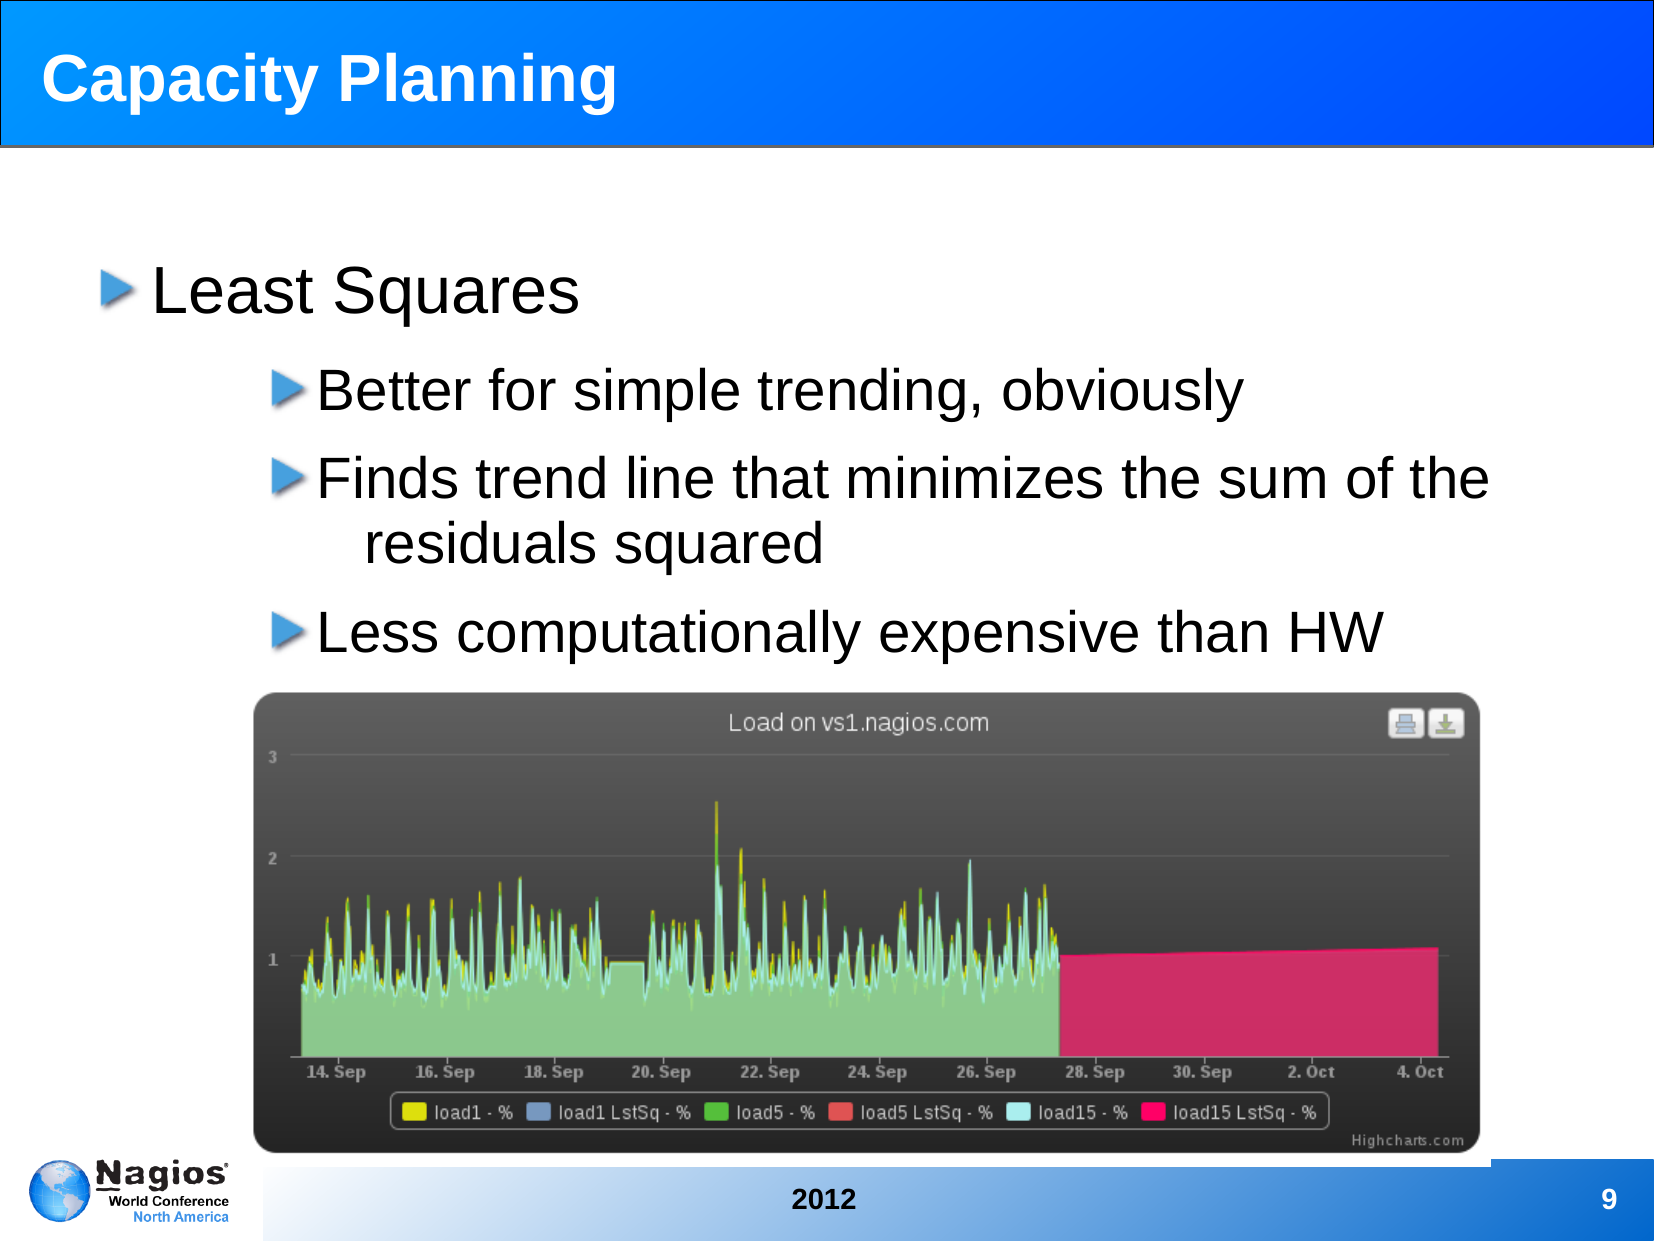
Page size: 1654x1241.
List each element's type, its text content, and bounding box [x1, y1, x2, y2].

title Capacity Planning [41, 29, 1248, 127]
list Least Squares Better for simple trending, obviously Finds trend line that minimizes the sum of the residuals squared Less computationally expensive than HW [80, 253, 1569, 1072]
picture [29, 1159, 229, 1235]
picture [243, 682, 1491, 1167]
